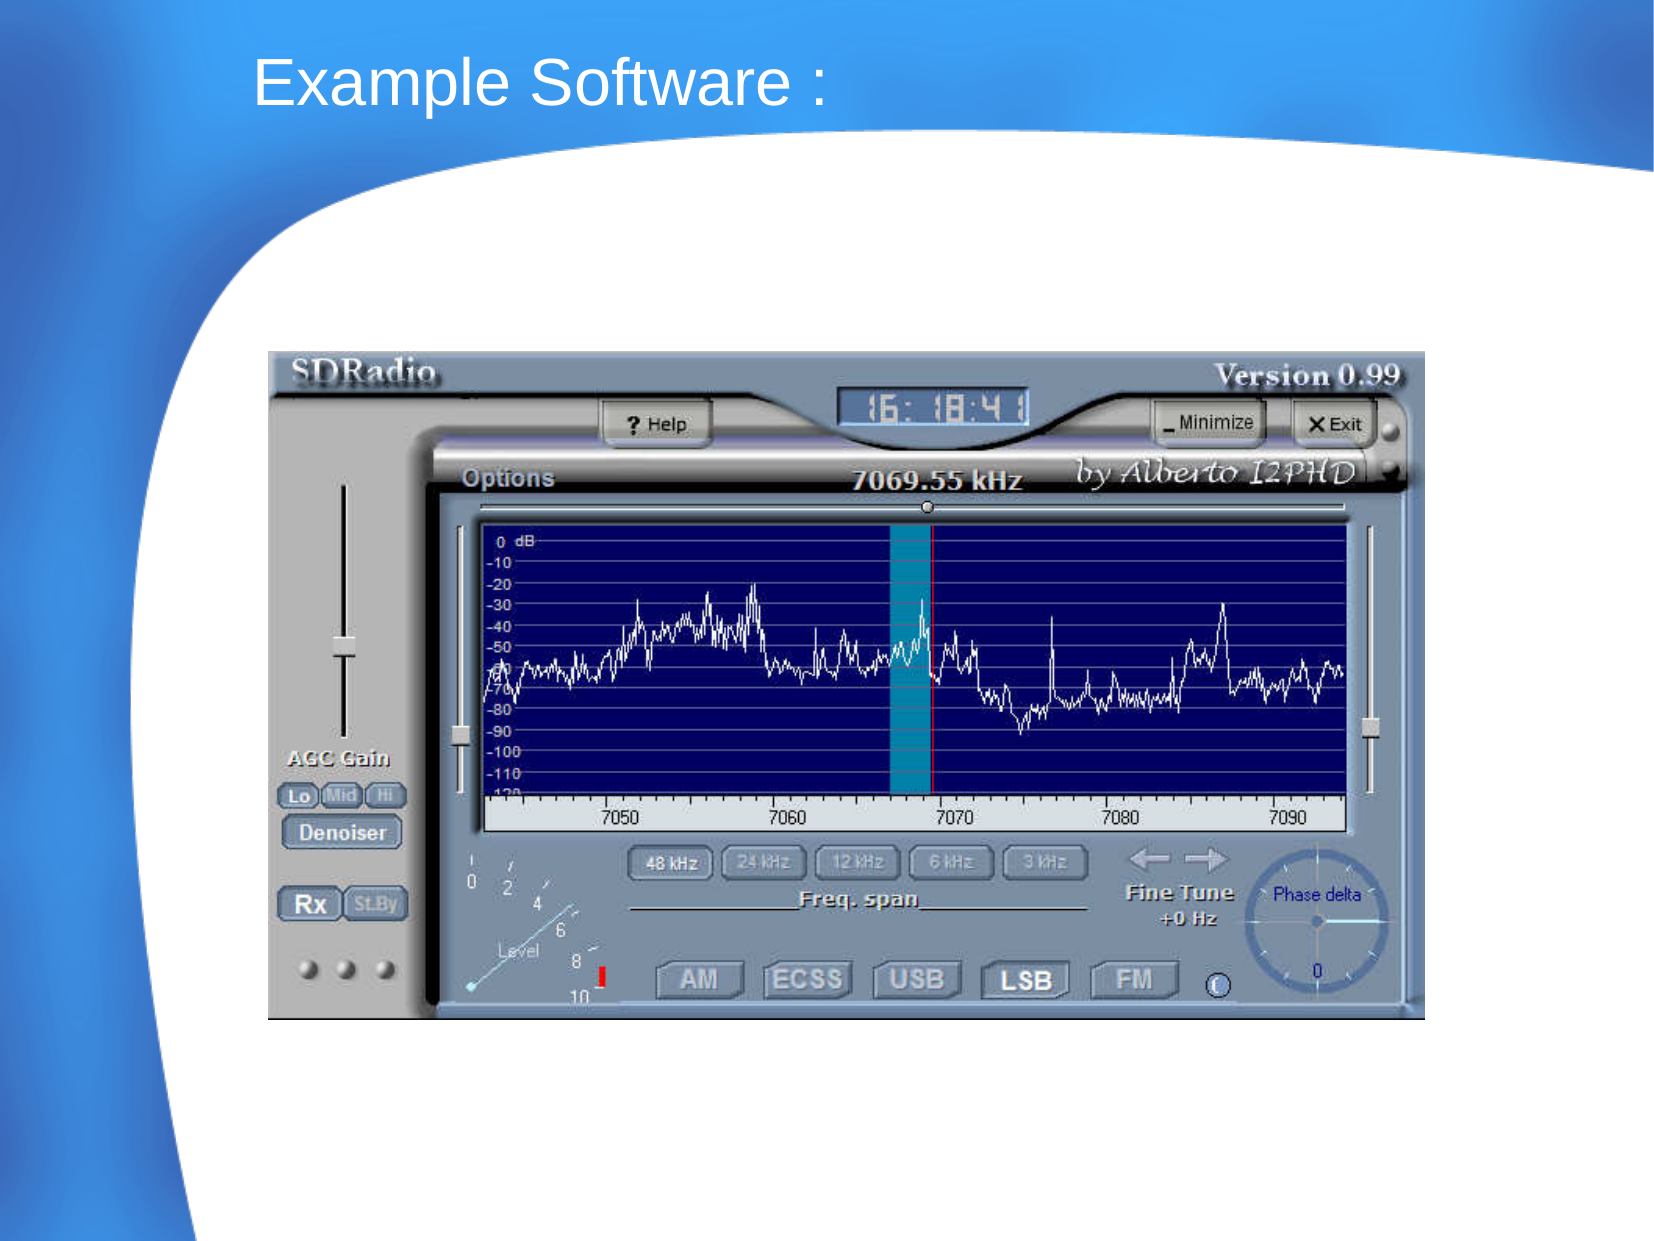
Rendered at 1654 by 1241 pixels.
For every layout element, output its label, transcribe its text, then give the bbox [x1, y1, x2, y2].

picture [0, 0, 1654, 1241]
list Example Software : [252, 45, 1535, 1171]
